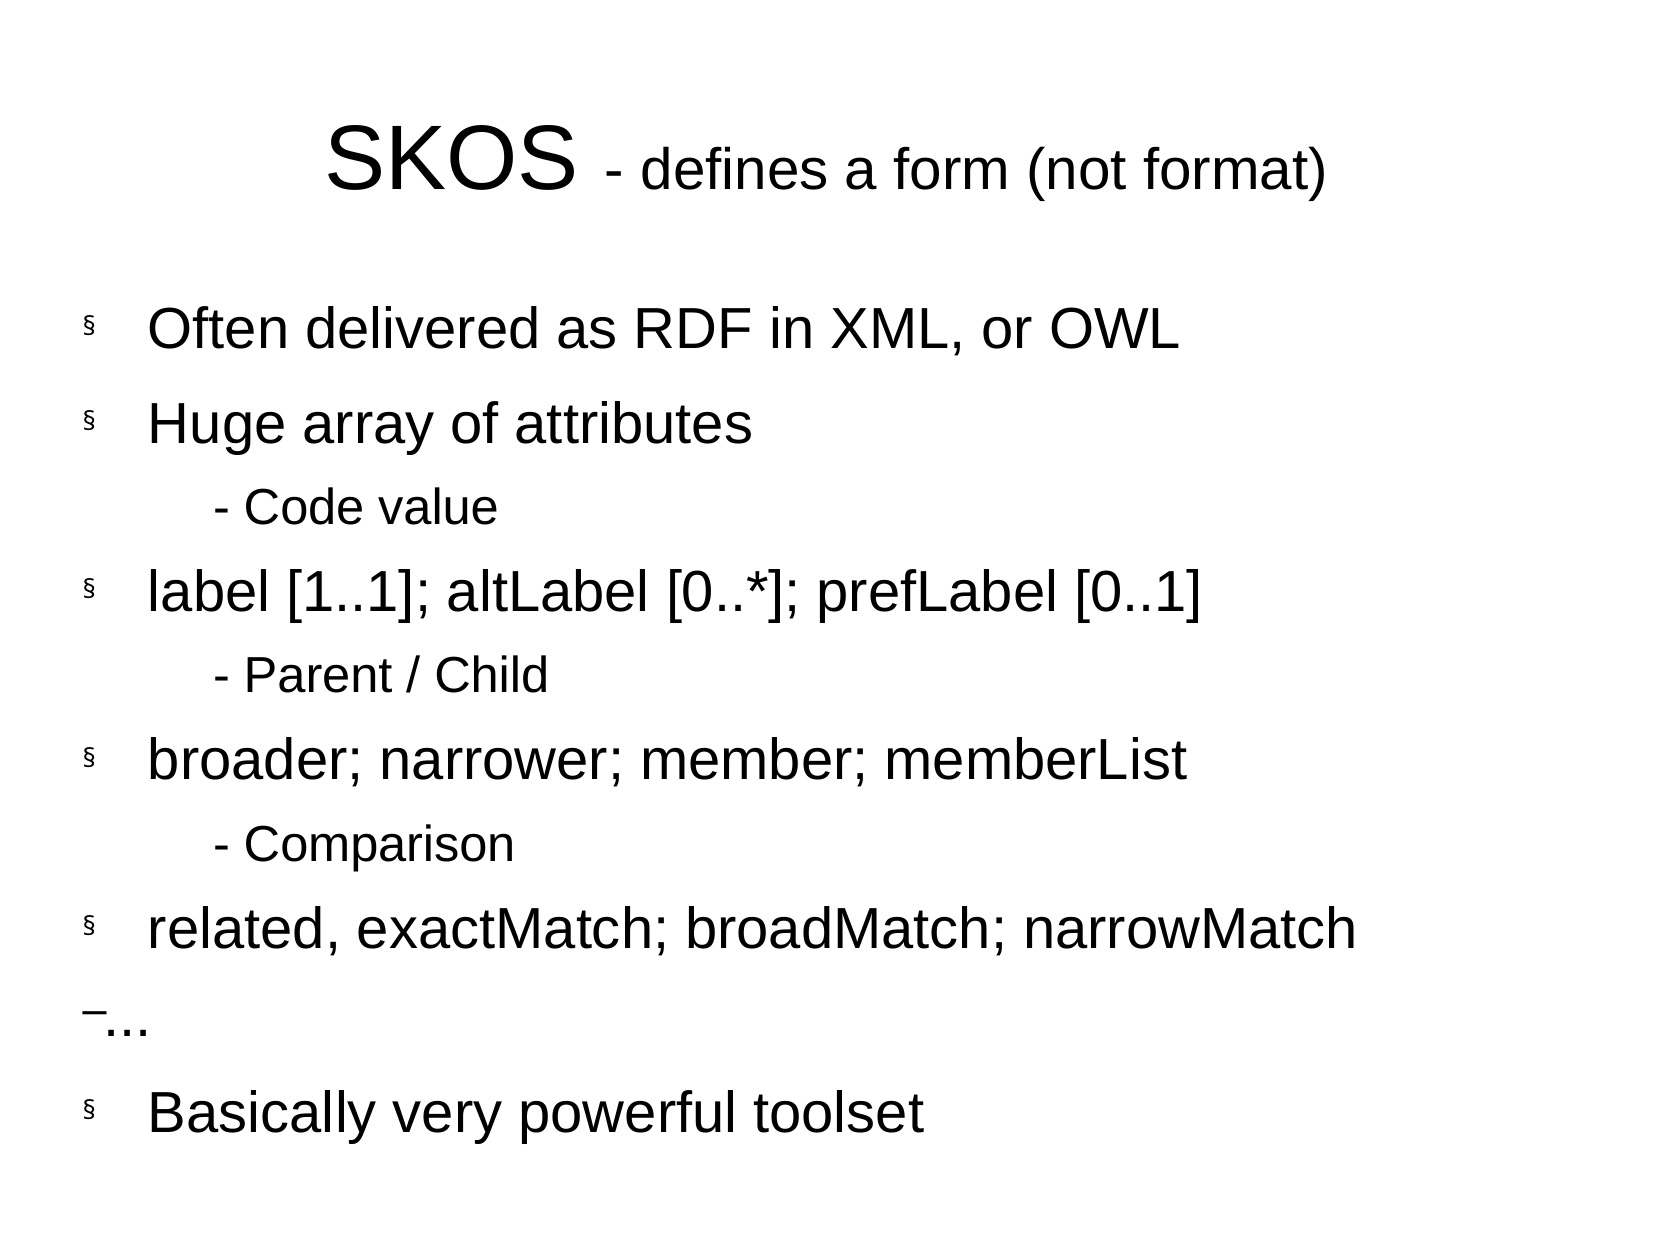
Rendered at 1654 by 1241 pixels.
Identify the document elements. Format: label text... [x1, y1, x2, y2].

title SKOS - defines a form (not format) [82, 49, 1571, 257]
list Often delivered as RDF in XML, or OWL Huge array of attributes - Code value label [1..1]; altLabel [0..*]; prefLabel [0..1] - Parent / Child broader; narrower; member; memberList - Comparison related, exactMatch; broadMatch; narrowMatch ... Basically very powerful toolset [82, 290, 1571, 1147]
